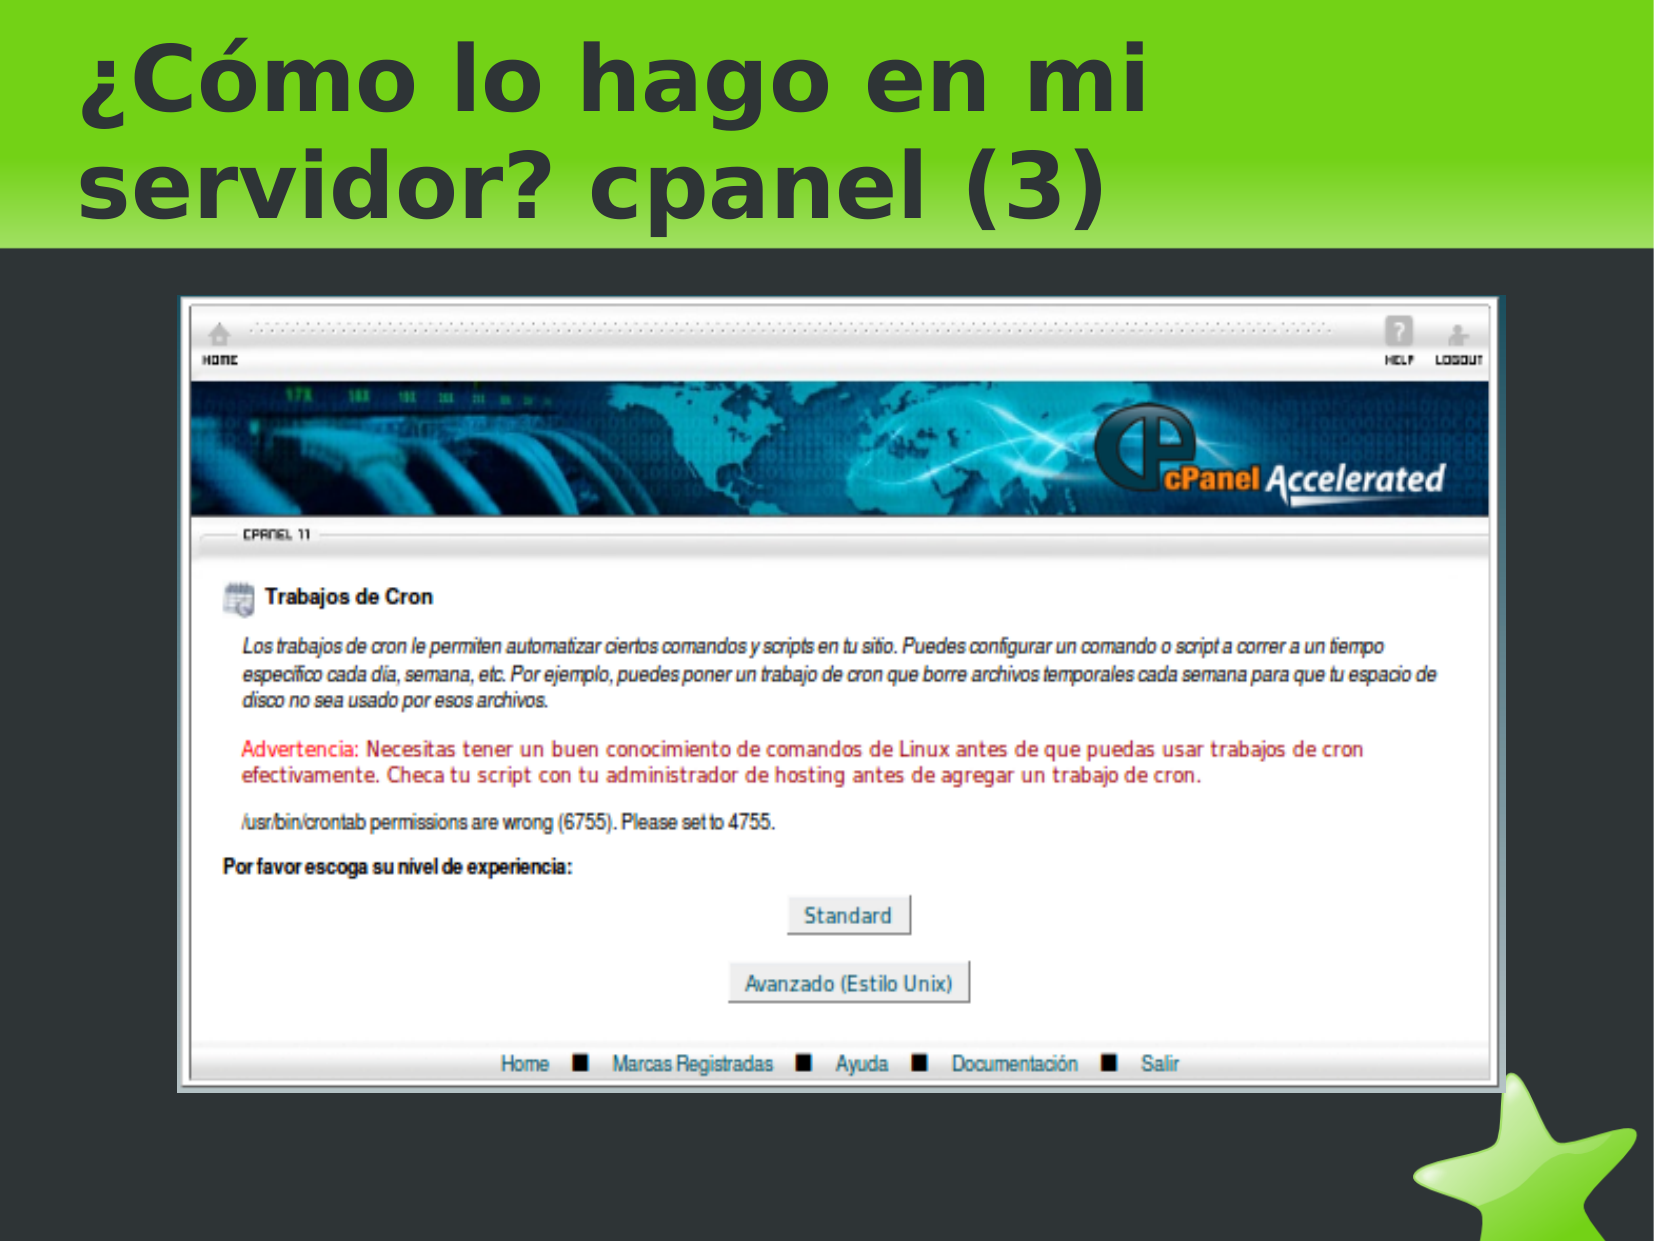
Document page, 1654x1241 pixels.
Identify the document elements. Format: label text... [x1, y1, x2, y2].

title ¿Cómo lo hago en mi servidor? cpanel (3) [76, 25, 1565, 240]
picture [0, 0, 1654, 1241]
list [82, 290, 1571, 1094]
